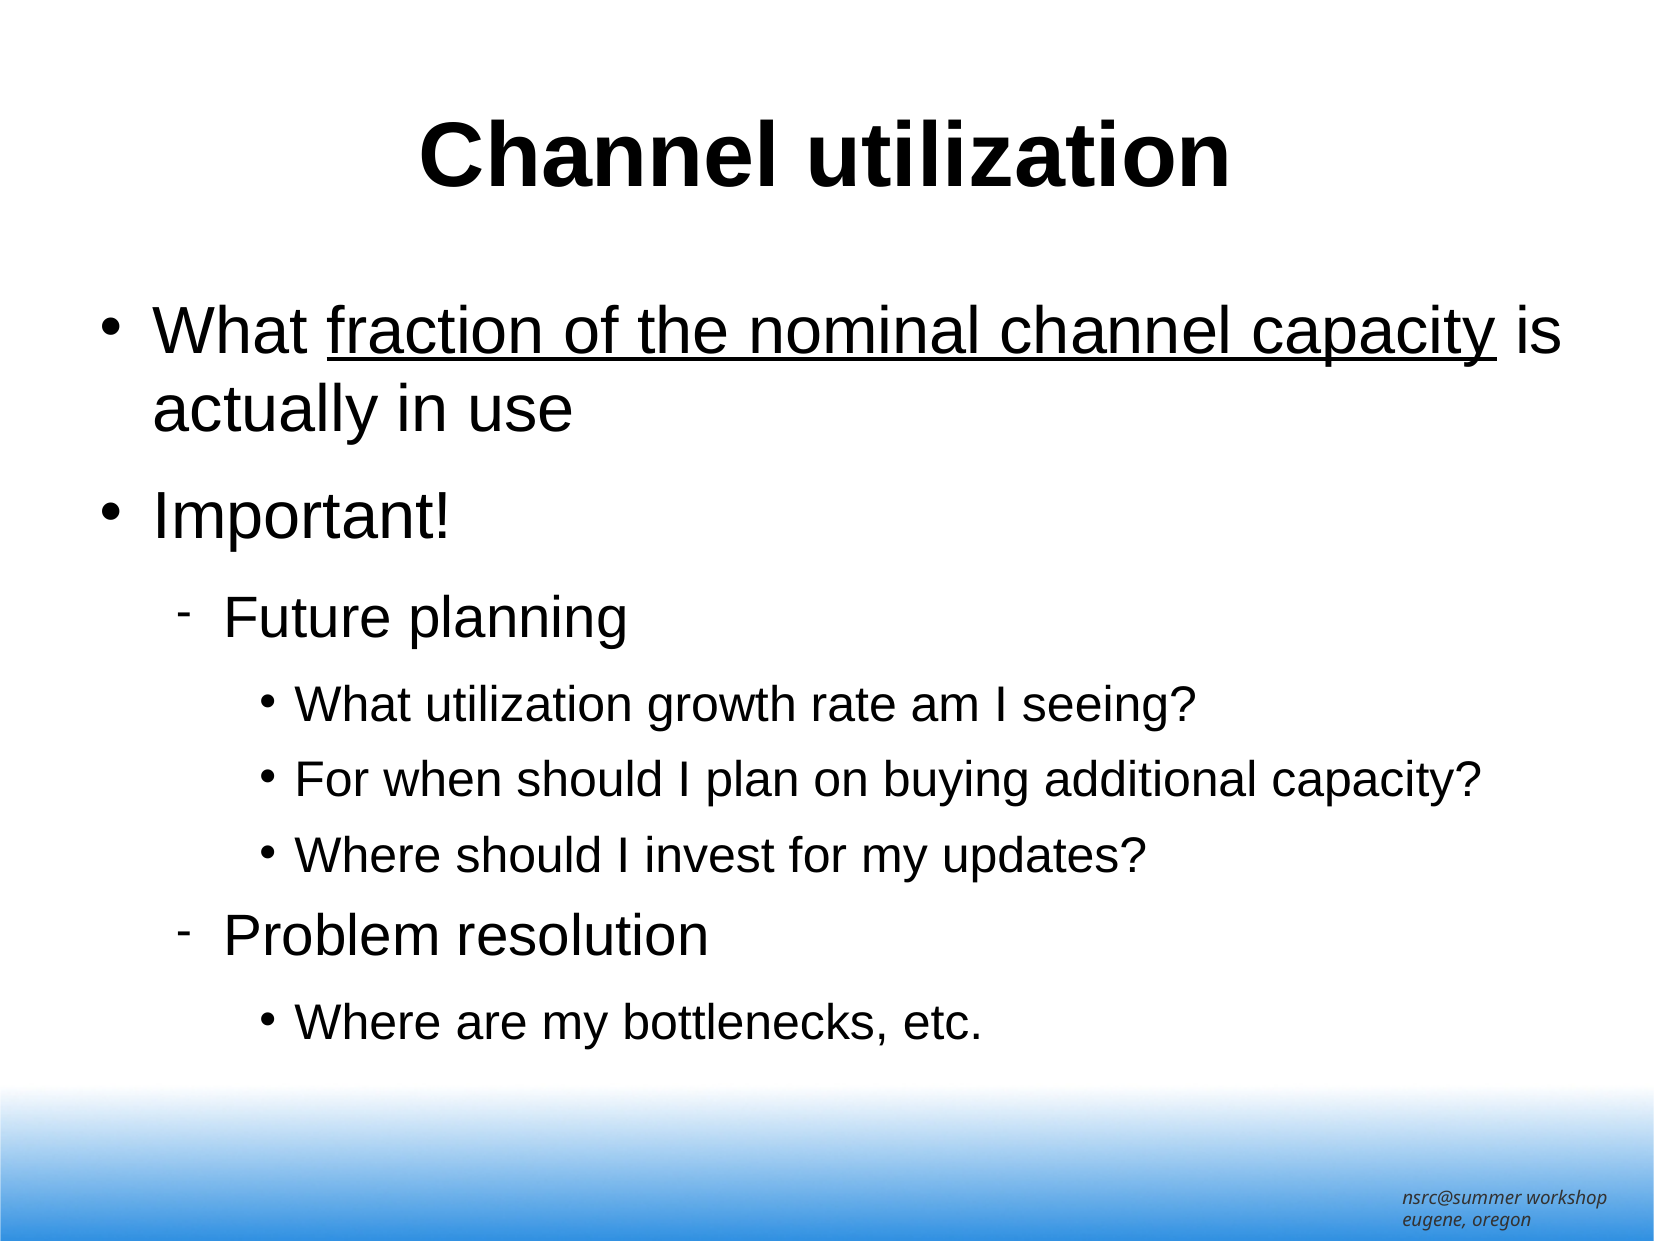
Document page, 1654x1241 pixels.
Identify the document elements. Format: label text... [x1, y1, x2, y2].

list What fraction of the nominal channel capacity is actually in use Important! Future planning What utilization growth rate am I seeing? For when should I plan on buying additional capacity? Where should I invest for my updates? Problem resolution Where are my bottlenecks, etc. [82, 290, 1571, 1152]
picture [0, 1083, 1654, 1241]
title Channel utilization [82, 49, 1571, 257]
